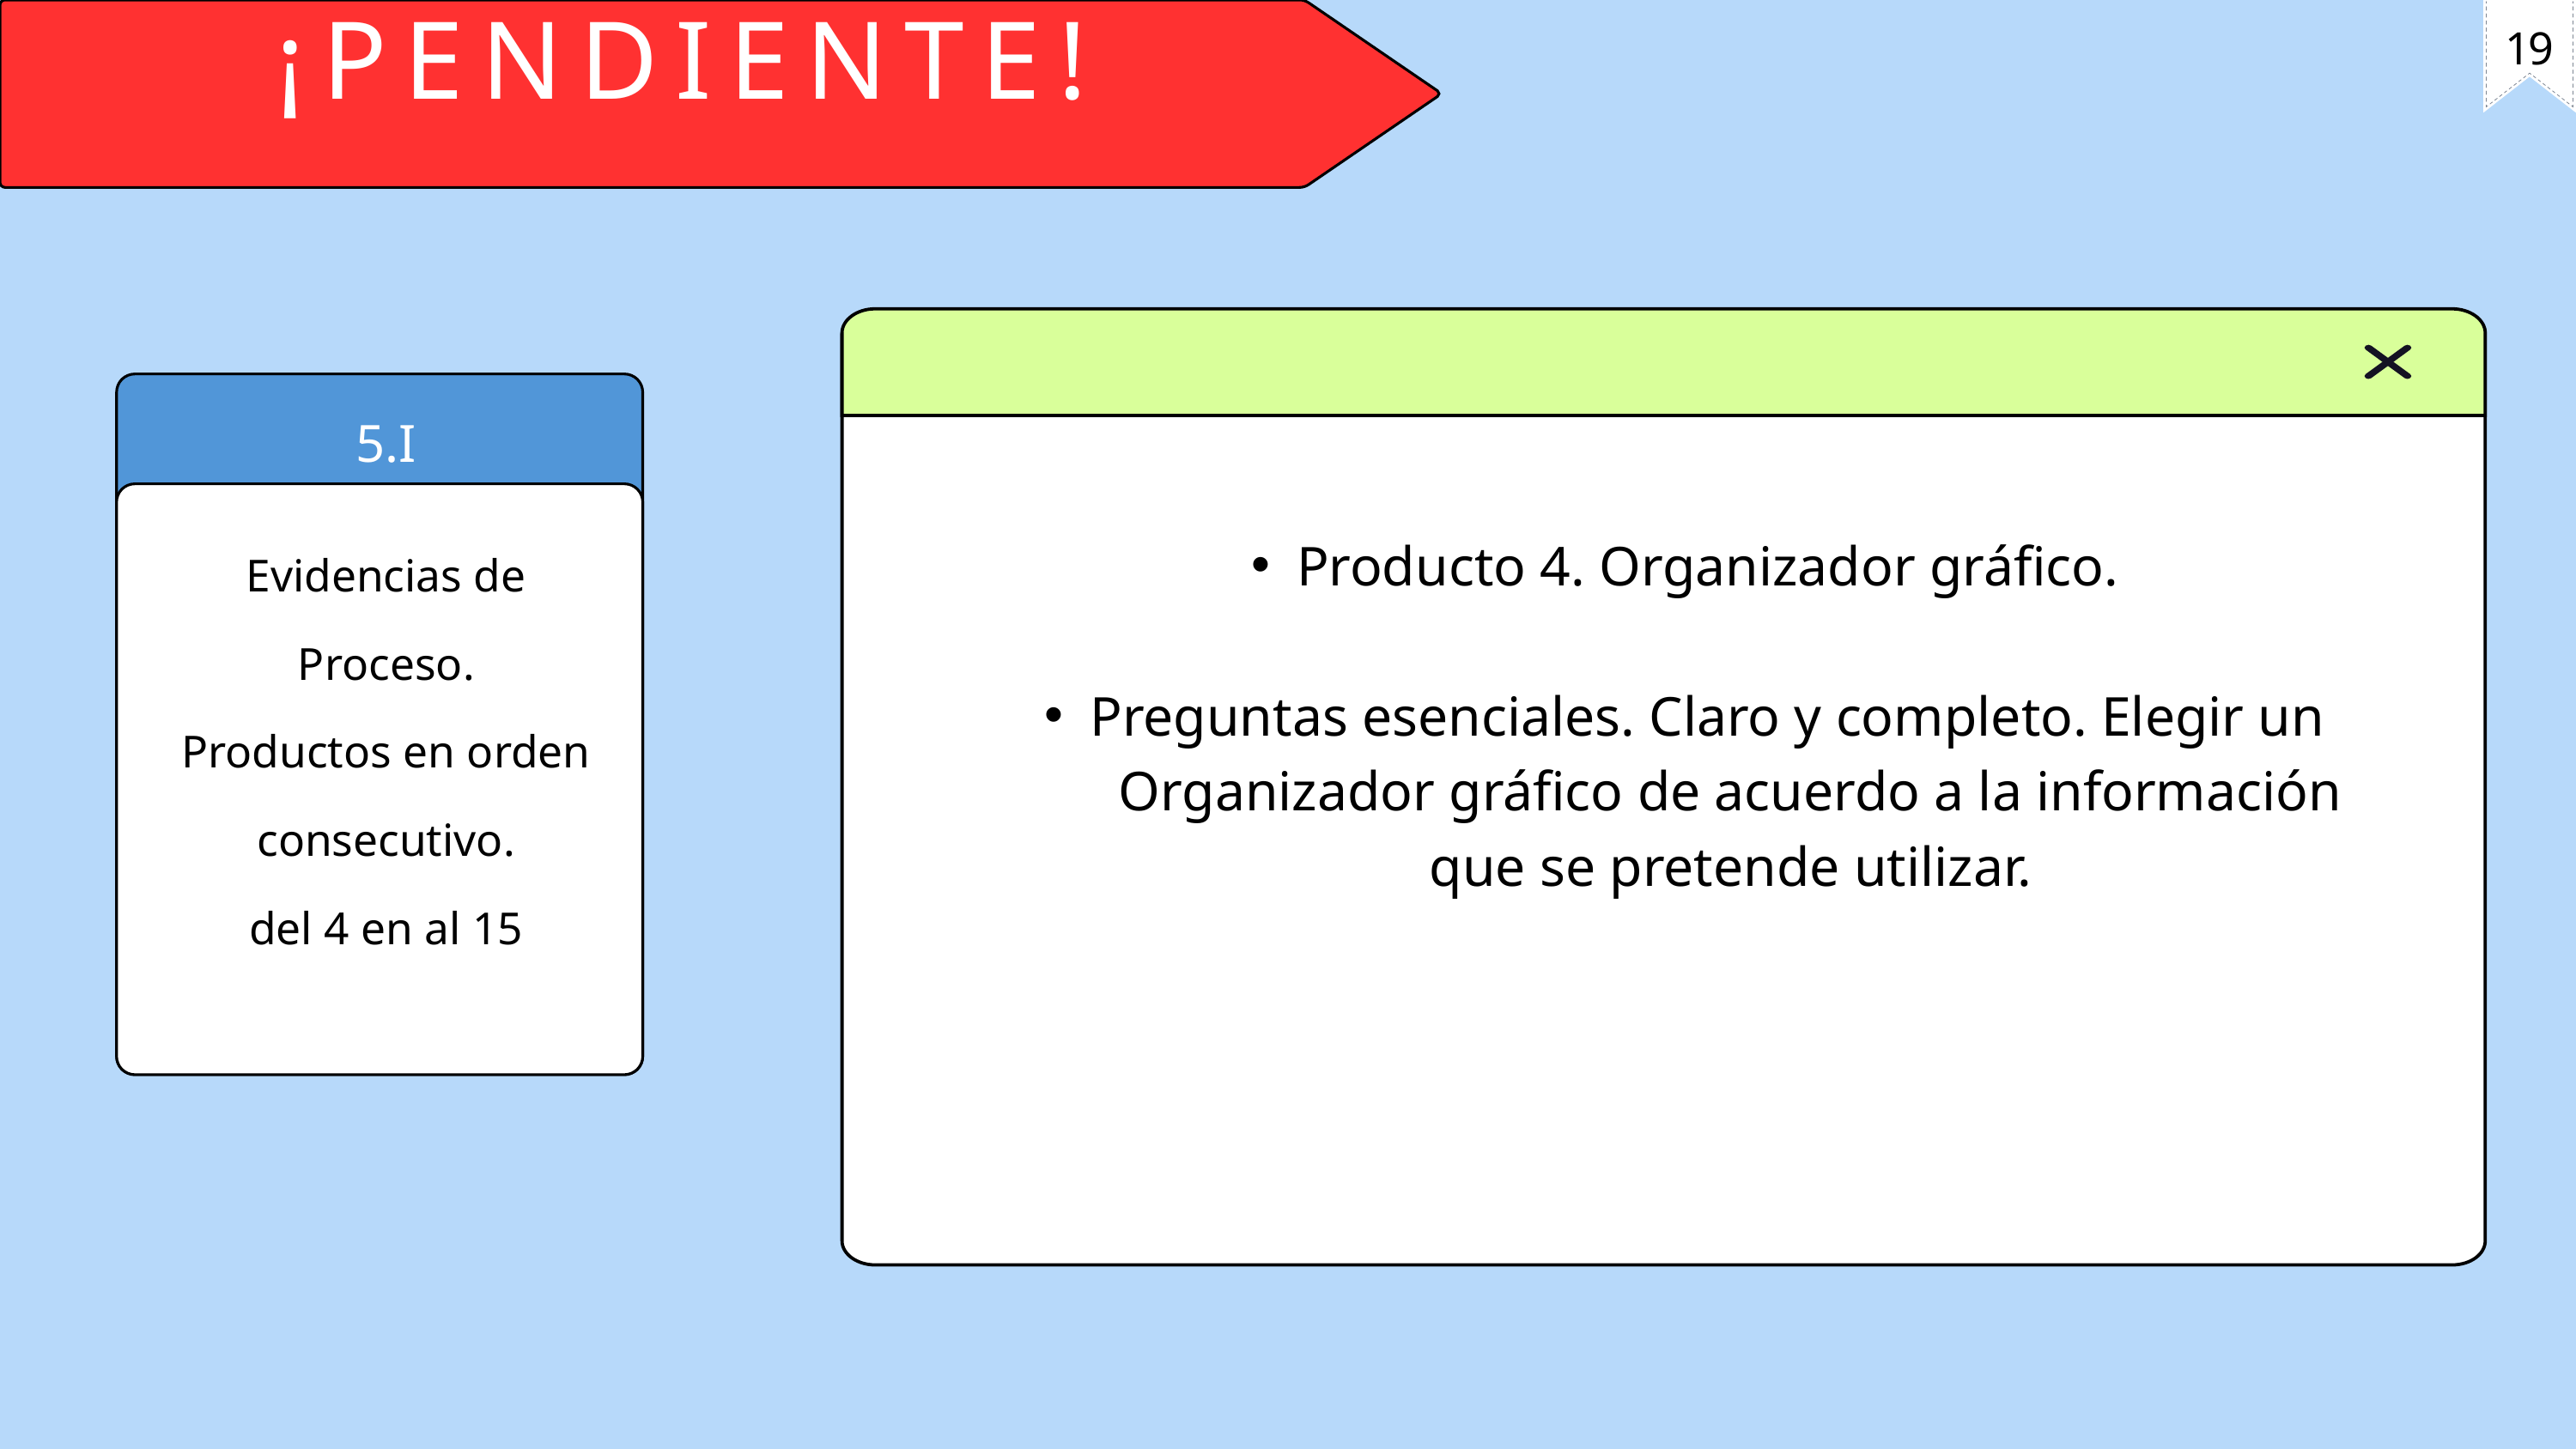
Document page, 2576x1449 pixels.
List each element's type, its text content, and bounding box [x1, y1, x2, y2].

text_box 5.I [157, 369, 616, 463]
text_box [0, 0, 2576, 1449]
text_box ¡PENDIENTE! [0, 0, 1365, 188]
text_box Producto 4. Organizador gráfico. Preguntas esenciales. Claro y completo. Elegir un Organizador gráfico de acuerdo a la información que se pretende utilizar. [933, 521, 2347, 971]
text_box 19 [2488, 10, 2571, 71]
text_box Evidencias de Proceso. Productos en orden consecutivo. del 4 en al 15 [152, 512, 621, 853]
